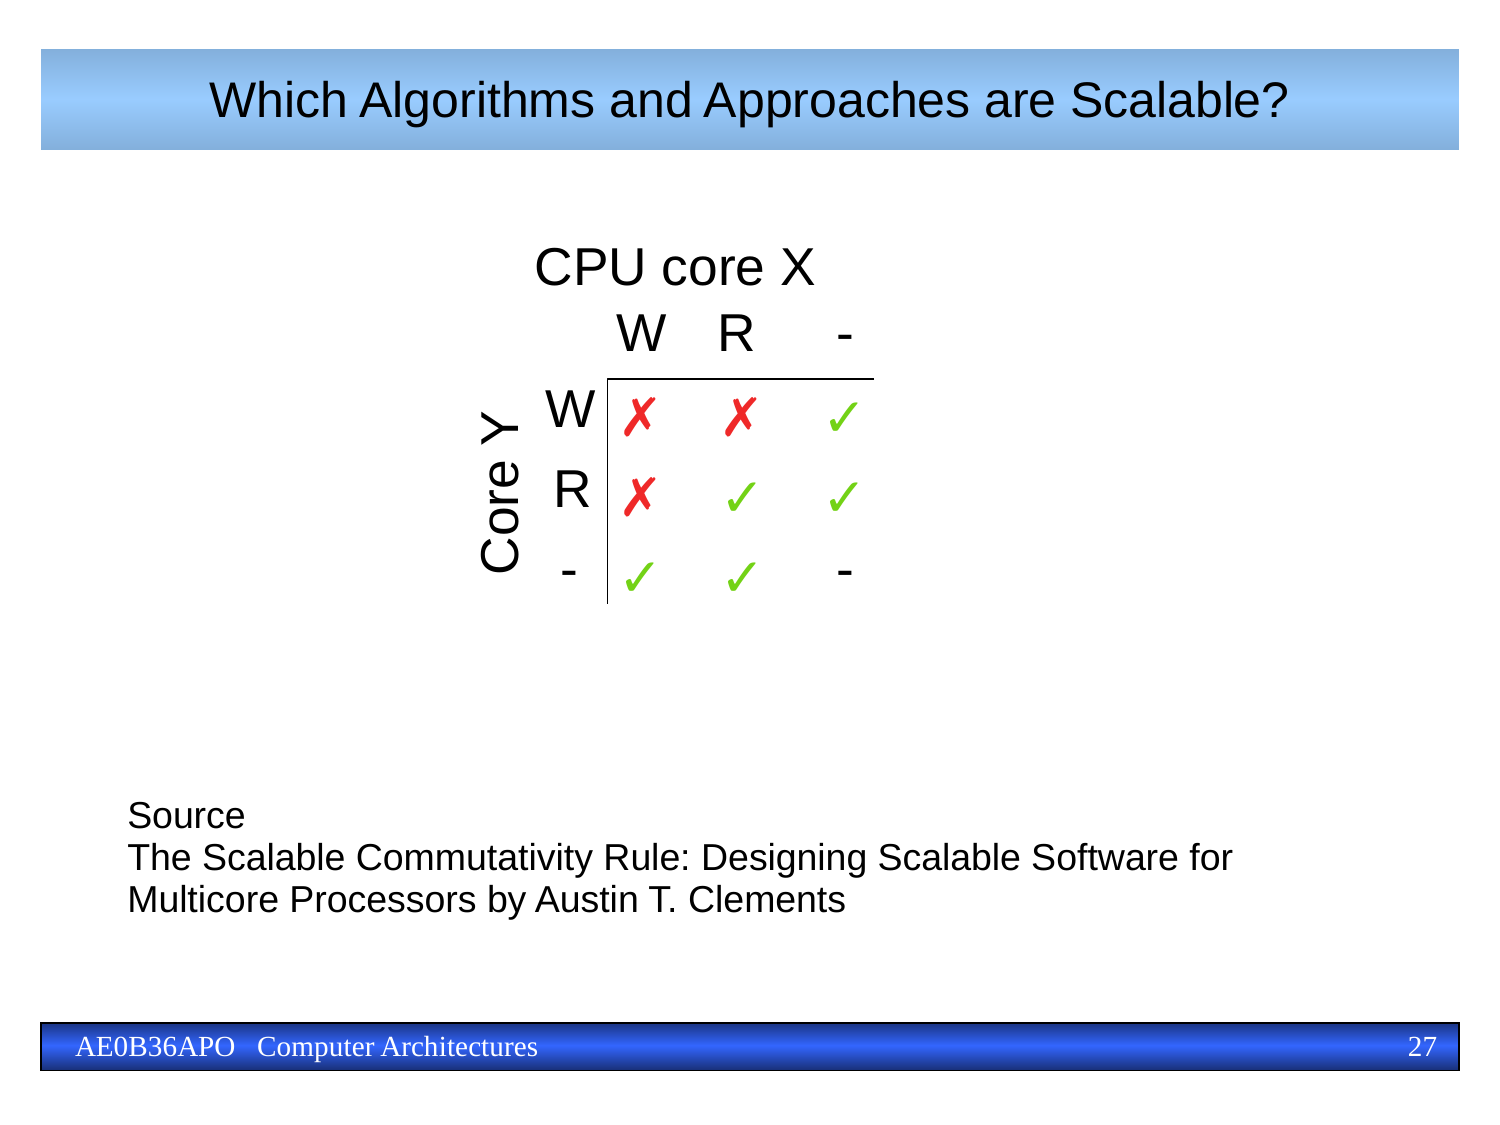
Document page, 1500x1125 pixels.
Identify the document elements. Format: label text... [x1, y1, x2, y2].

text_box ✗ [719, 386, 774, 449]
text_box ✗ [618, 386, 673, 449]
text_box CPU core X [534, 236, 949, 297]
title Which Algorithms and Approaches are Scalable? [41, 49, 1459, 150]
text_box W [616, 303, 686, 363]
text_box ✓ [822, 386, 868, 449]
text_box W [545, 379, 596, 439]
text_box - [836, 303, 854, 363]
text_box ✓ [720, 546, 766, 609]
text_box Core Y [470, 410, 531, 576]
text_box Source The Scalable Commutativity Rule: Designing Scalable Software for Multicore Processors by Austin T. Clements [112, 787, 1338, 929]
text_box - [836, 539, 855, 599]
text_box R [717, 303, 786, 363]
text_box ✓ [822, 466, 868, 529]
text_box ✓ [720, 466, 766, 529]
text_box ✗ [618, 466, 664, 529]
text_box ✓ [618, 546, 664, 609]
text_box - [560, 539, 579, 599]
text_box R [553, 459, 593, 519]
